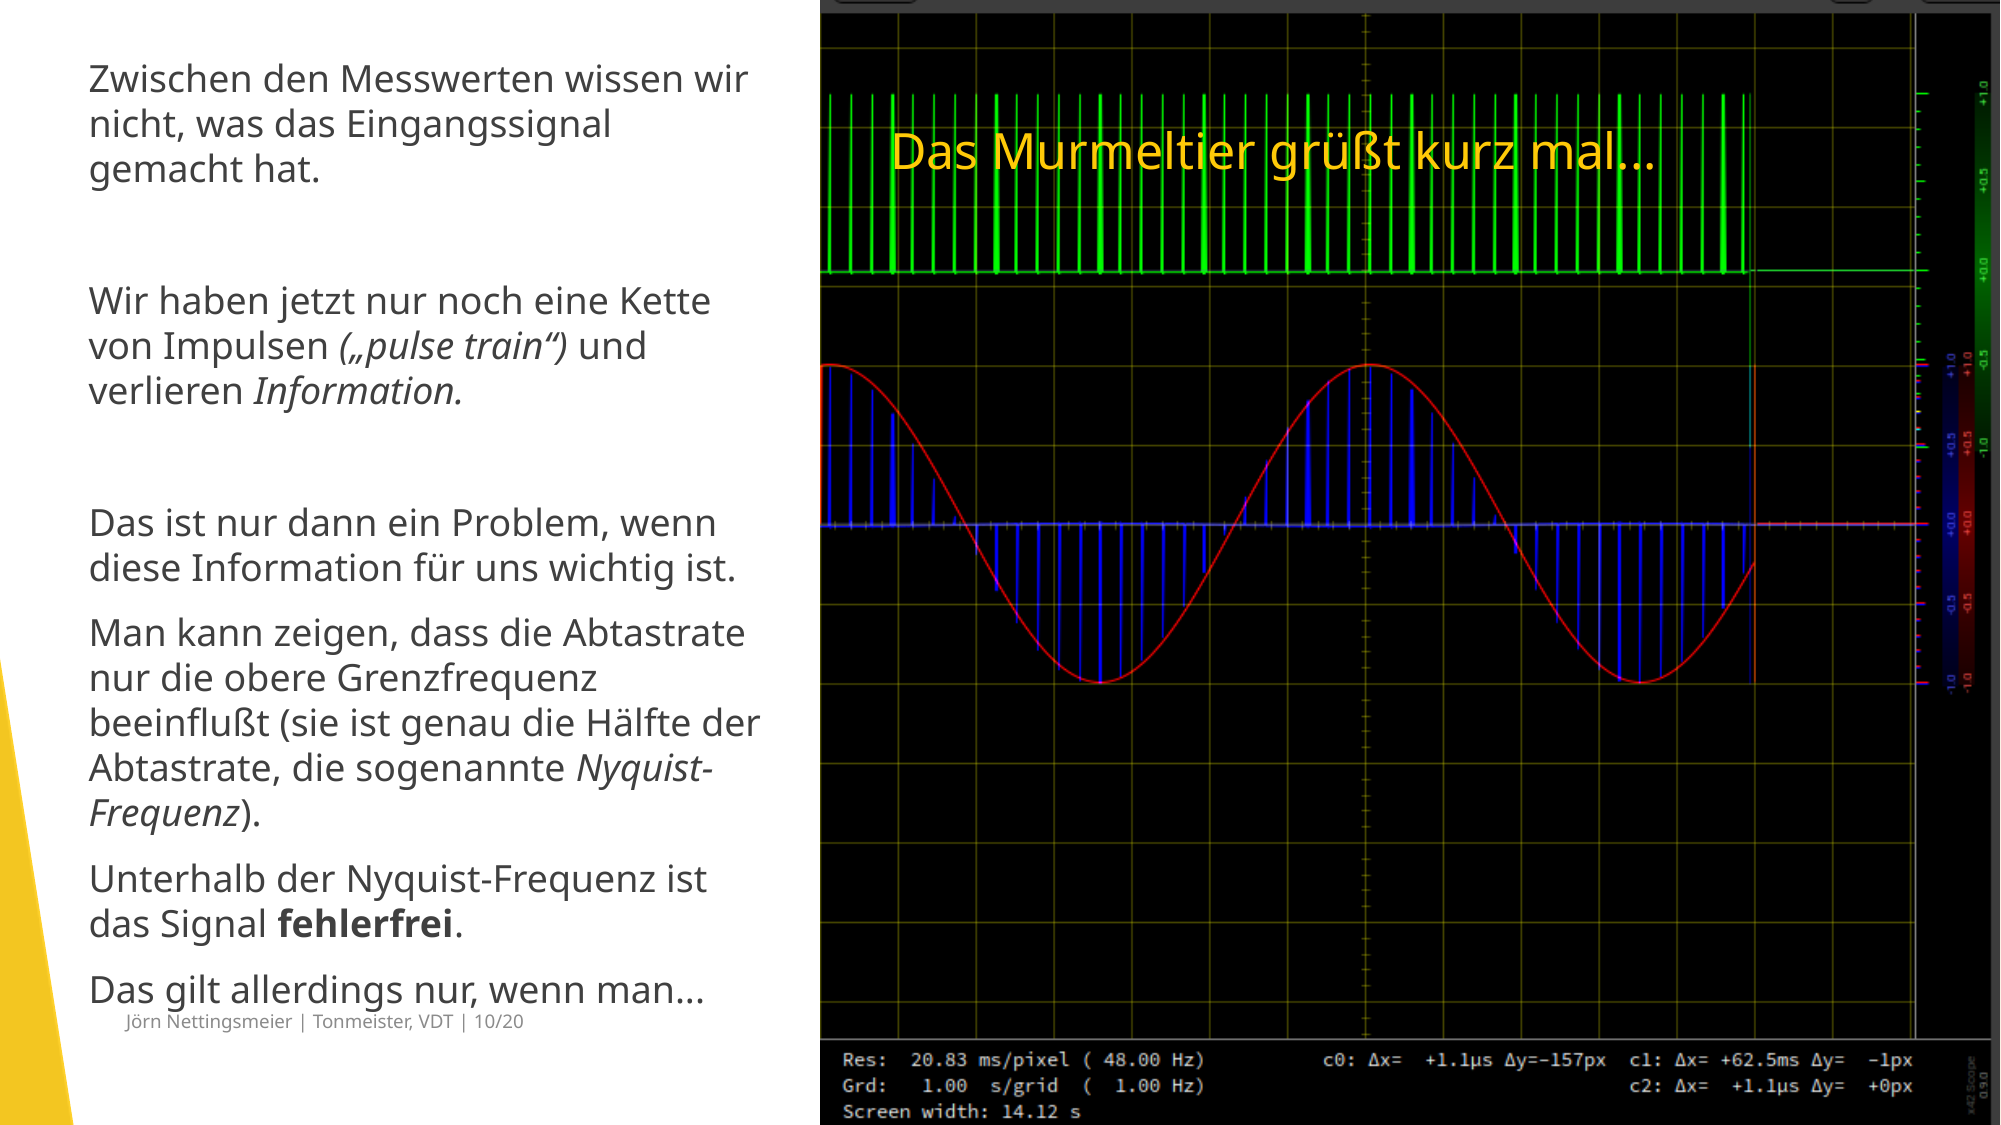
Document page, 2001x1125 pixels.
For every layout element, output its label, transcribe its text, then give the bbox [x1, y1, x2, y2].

list Zwischen den Messwerten wissen wir nicht, was das Eingangssignal gemacht hat. Wir haben jetzt nur noch eine Kette von Impulsen („pulse train“) und verlieren Information. Das ist nur dann ein Problem, wenn diese Information für uns wichtig ist. Man kann zeigen, dass die Abtastrate nur die obere Grenzfrequenz beeinflußt (sie ist genau die Hälfte der Abtastrate, die sogenannte Nyquist-Frequenz). Unterhalb der Nyquist-Frequenz ist das Signal fehlerfrei. Das gilt allerdings nur, wenn man... [73, 75, 788, 992]
title Das Murmeltier grüßt kurz mal... [262, 74, 1673, 225]
text_box Jörn Nettingsmeier | Tonmeister, VDT | 10/20 [111, 991, 820, 1051]
picture [820, 0, 2000, 1125]
